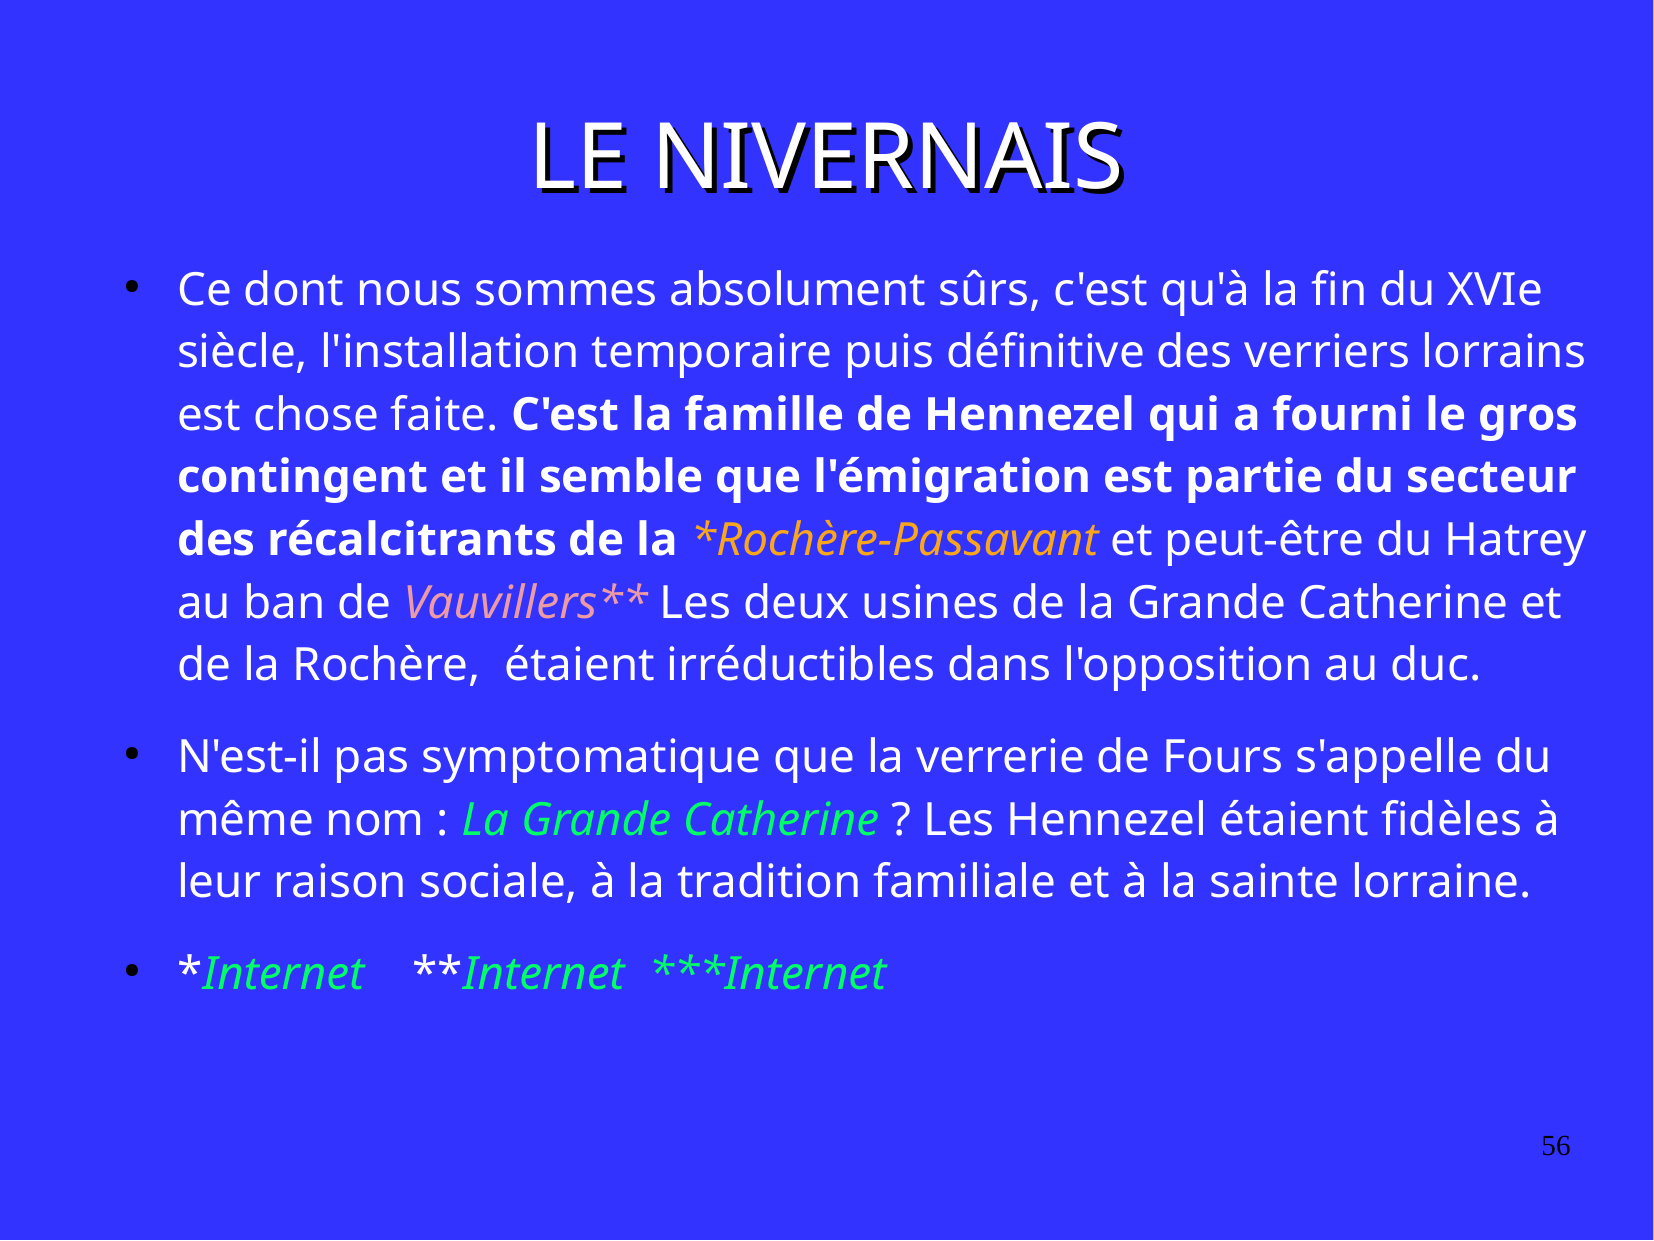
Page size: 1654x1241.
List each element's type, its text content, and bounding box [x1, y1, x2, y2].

list Ce dont nous sommes absolument sûrs, c'est qu'à la fin du XVIe siècle, l'installation temporaire puis définitive des verriers lorrains est chose faite. C'est la famille de Hennezel qui a fourni le gros contingent et il semble que l'émigration est partie du secteur des récalcitrants de la *Rochère-Passavant et peut-être du Hatrey au ban de Vauvillers** Les deux usines de la Grande Catherine et de la Rochère, étaient irréductibles dans l'opposition au duc. N'est-il pas symptomatique que la verrerie de Fours s'appelle du même nom : La Grande Catherine ? Les Hennezel étaient fidèles à leur raison sociale, à la tradition familiale et à la sainte lorraine. *Internet **Internet ***Internet [106, 256, 1595, 1075]
title LE NIVERNAIS [82, 49, 1571, 257]
